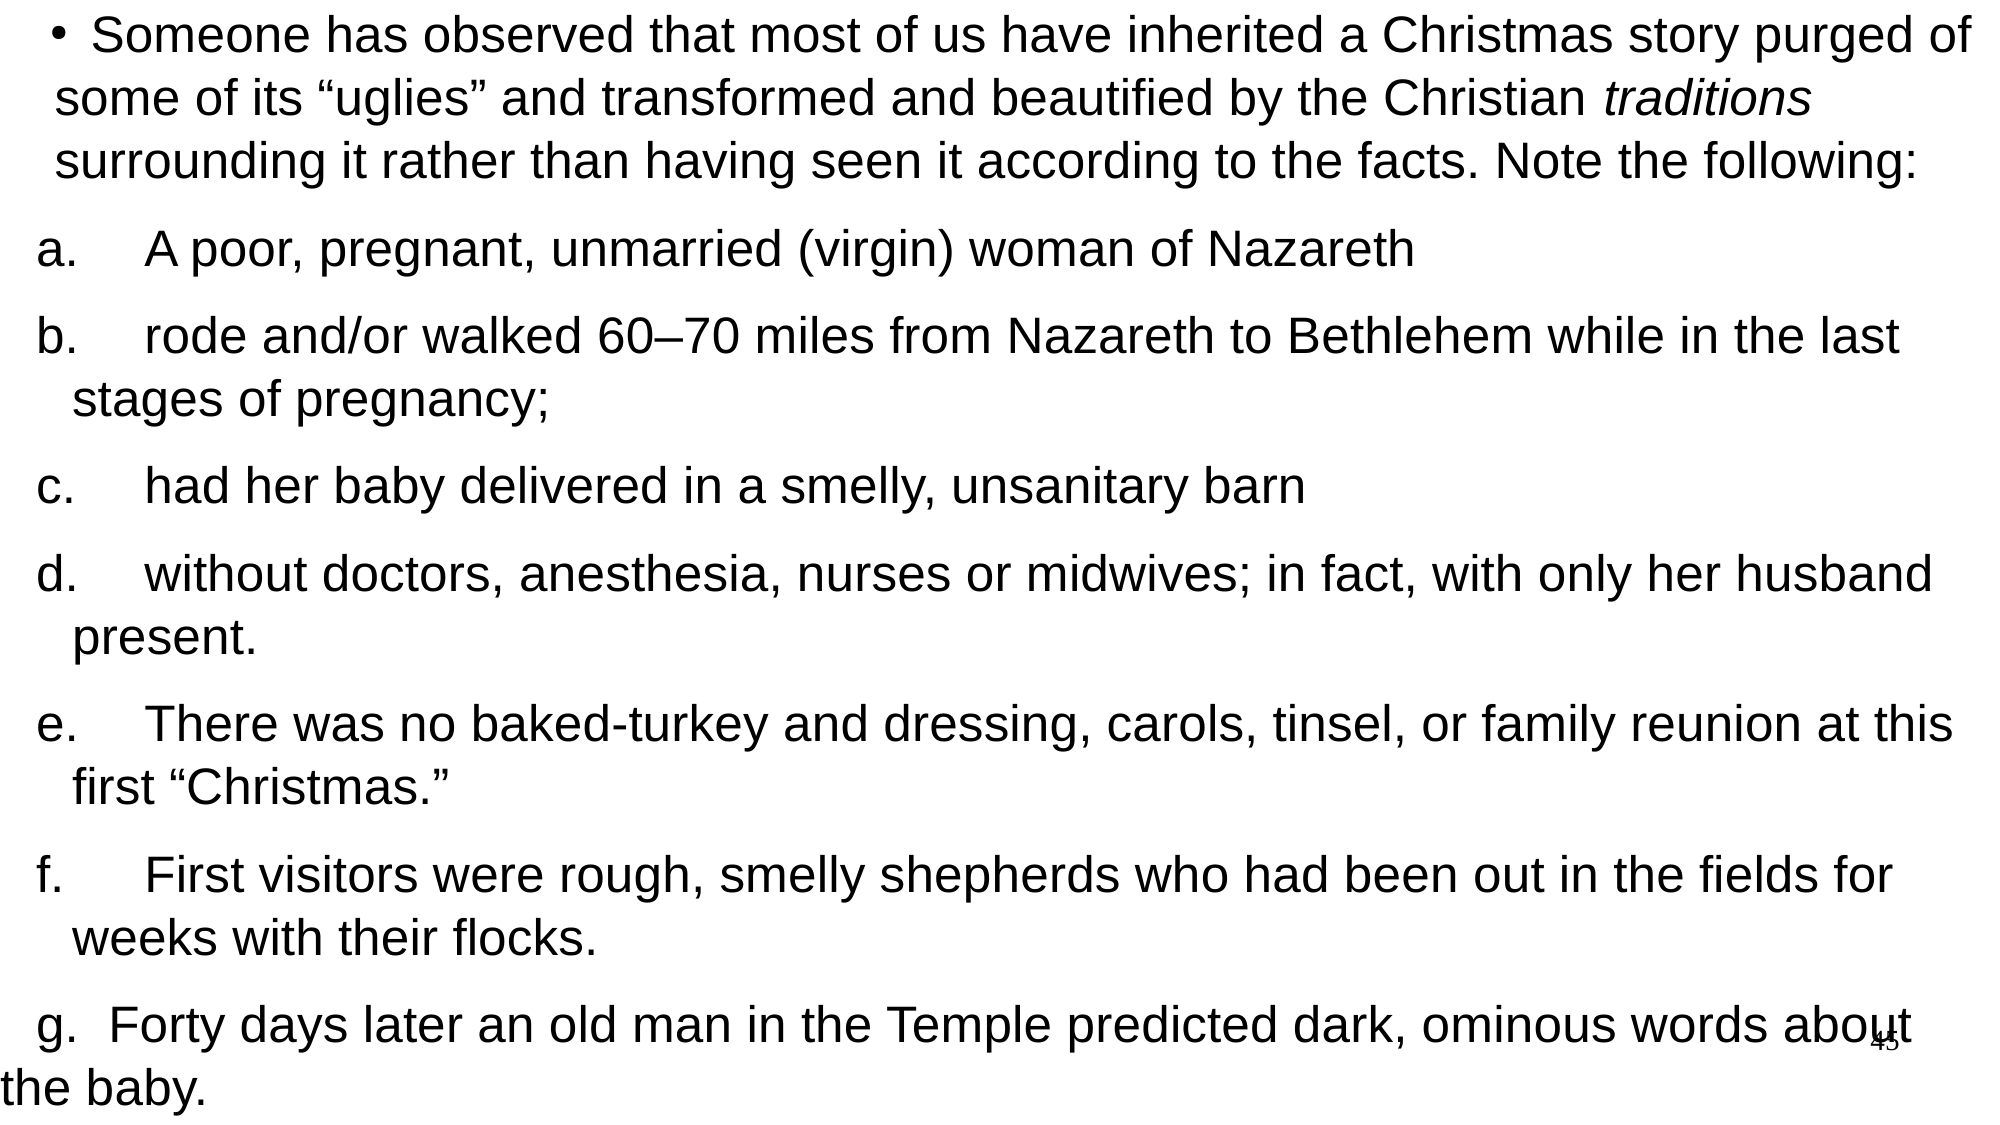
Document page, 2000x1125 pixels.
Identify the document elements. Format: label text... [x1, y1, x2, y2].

list Someone has observed that most of us have inherited a Christmas story purged of some of its “uglies” and transformed and beautified by the Christian traditions surrounding it rather than having seen it according to the facts. Note the following: a. A poor, pregnant, unmarried (virgin) woman of Nazareth b. rode and/or walked 60–70 miles from Nazareth to Bethlehem while in the last stages of pregnancy; c. had her baby delivered in a smelly, unsanitary barn d. without doctors, anesthesia, nurses or midwives; in fact, with only her husband present. e. There was no baked-turkey and dressing, carols, tinsel, or family reunion at this first “Christmas.” f. First visitors were rough, smelly shepherds who had been out in the fields for weeks with their flocks. g. Forty days later an old man in the Temple predicted dark, ominous words about the baby. [0, 0, 1996, 1123]
